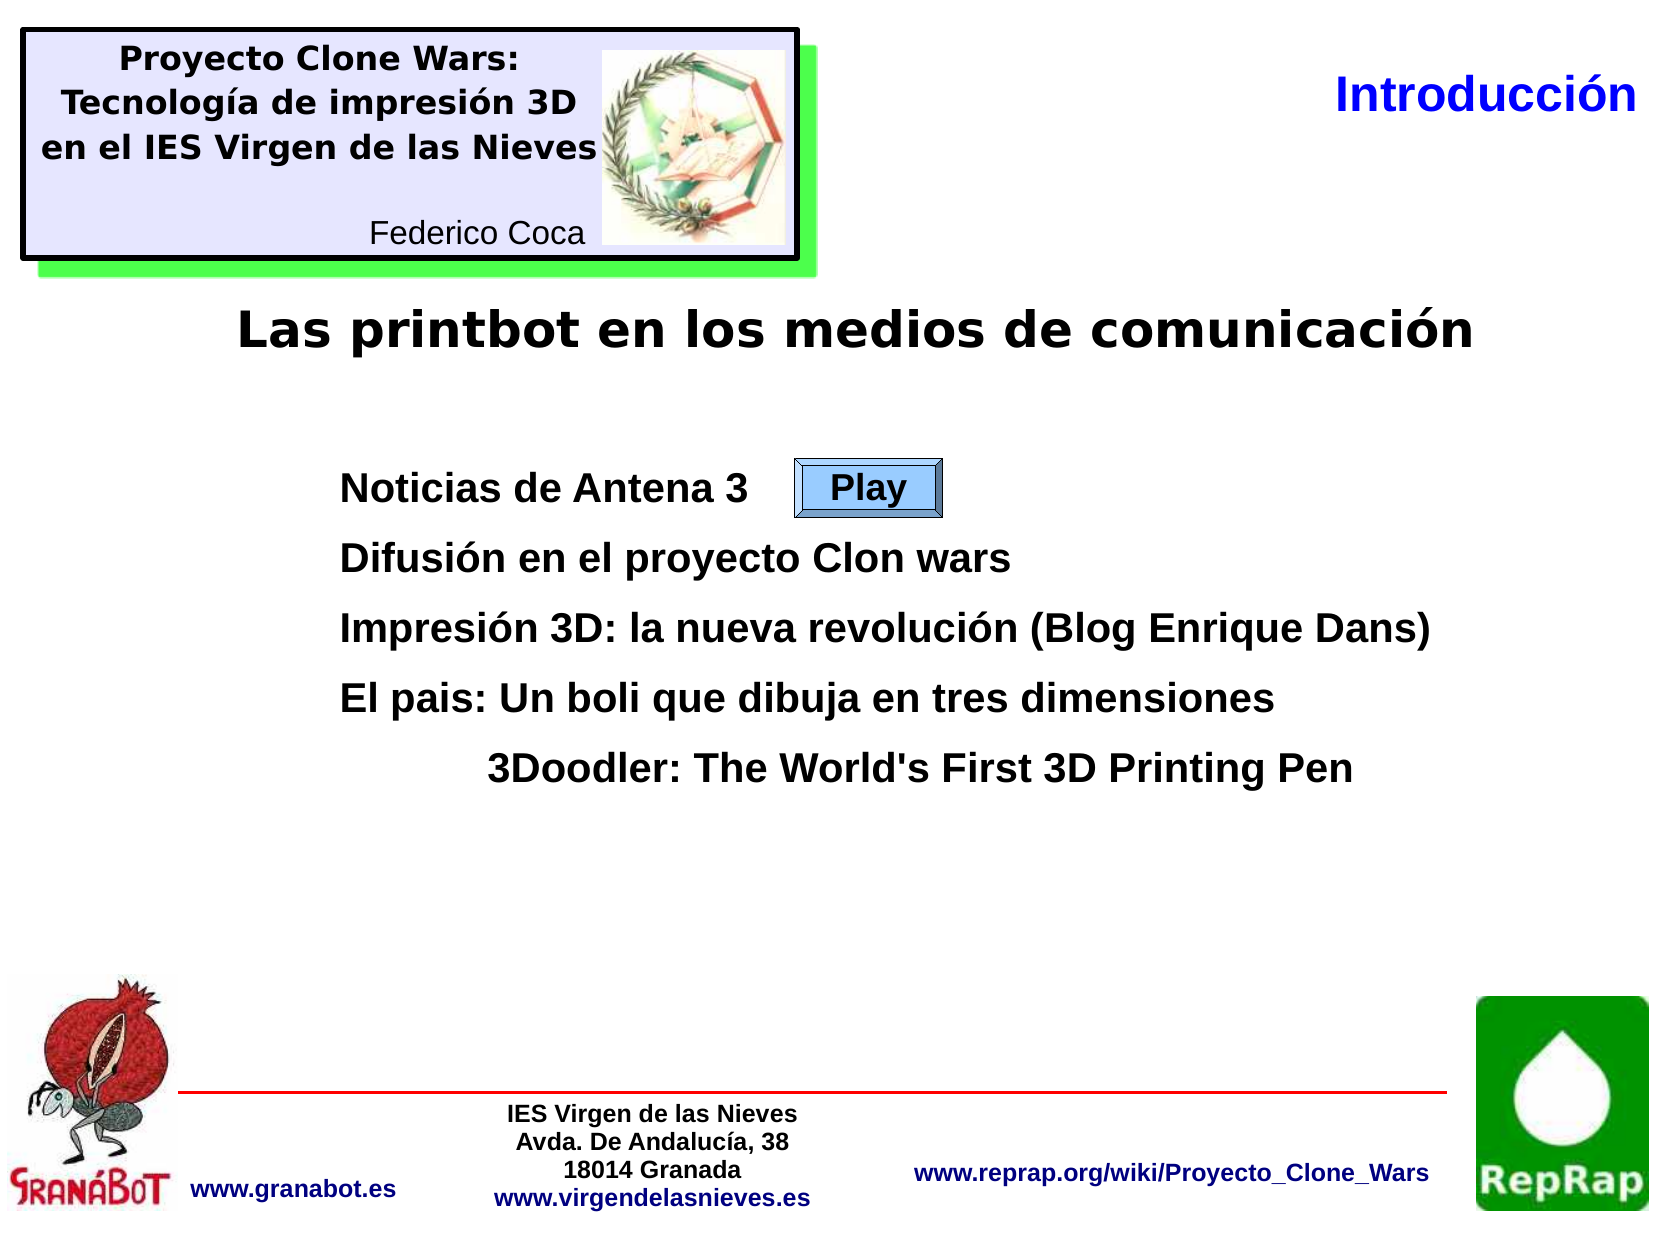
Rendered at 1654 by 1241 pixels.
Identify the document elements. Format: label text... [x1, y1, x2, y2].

text_box Play [803, 466, 935, 509]
text_box www.granabot.es [178, 1167, 414, 1211]
text_box www.reprap.org/wiki/Proyecto_Clone_Wars [899, 1151, 1447, 1196]
text_box Federico Coca [354, 206, 601, 259]
text_box Las printbot en los medios de comunicación Noticias de Antena 3 Difusión en el proyecto Clon wars Impresión 3D: la nueva revolución (Blog Enrique Dans) El pais: Un boli que dibuja en tres dimensiones 3Doodler: The World's First 3D Printing Pen [177, 293, 1536, 805]
text_box Introducción [1321, 59, 1654, 131]
text_box IES Virgen de las Nieves Avda. De Andalucía, 38 18014 Granada www.virgendelasnieves.es [479, 1092, 827, 1223]
picture [1476, 996, 1649, 1211]
text_box Proyecto Clone Wars: Tecnología de impresión 3D en el IES Virgen de las Nieves [23, 29, 798, 259]
picture [602, 50, 786, 245]
picture [7, 974, 178, 1211]
